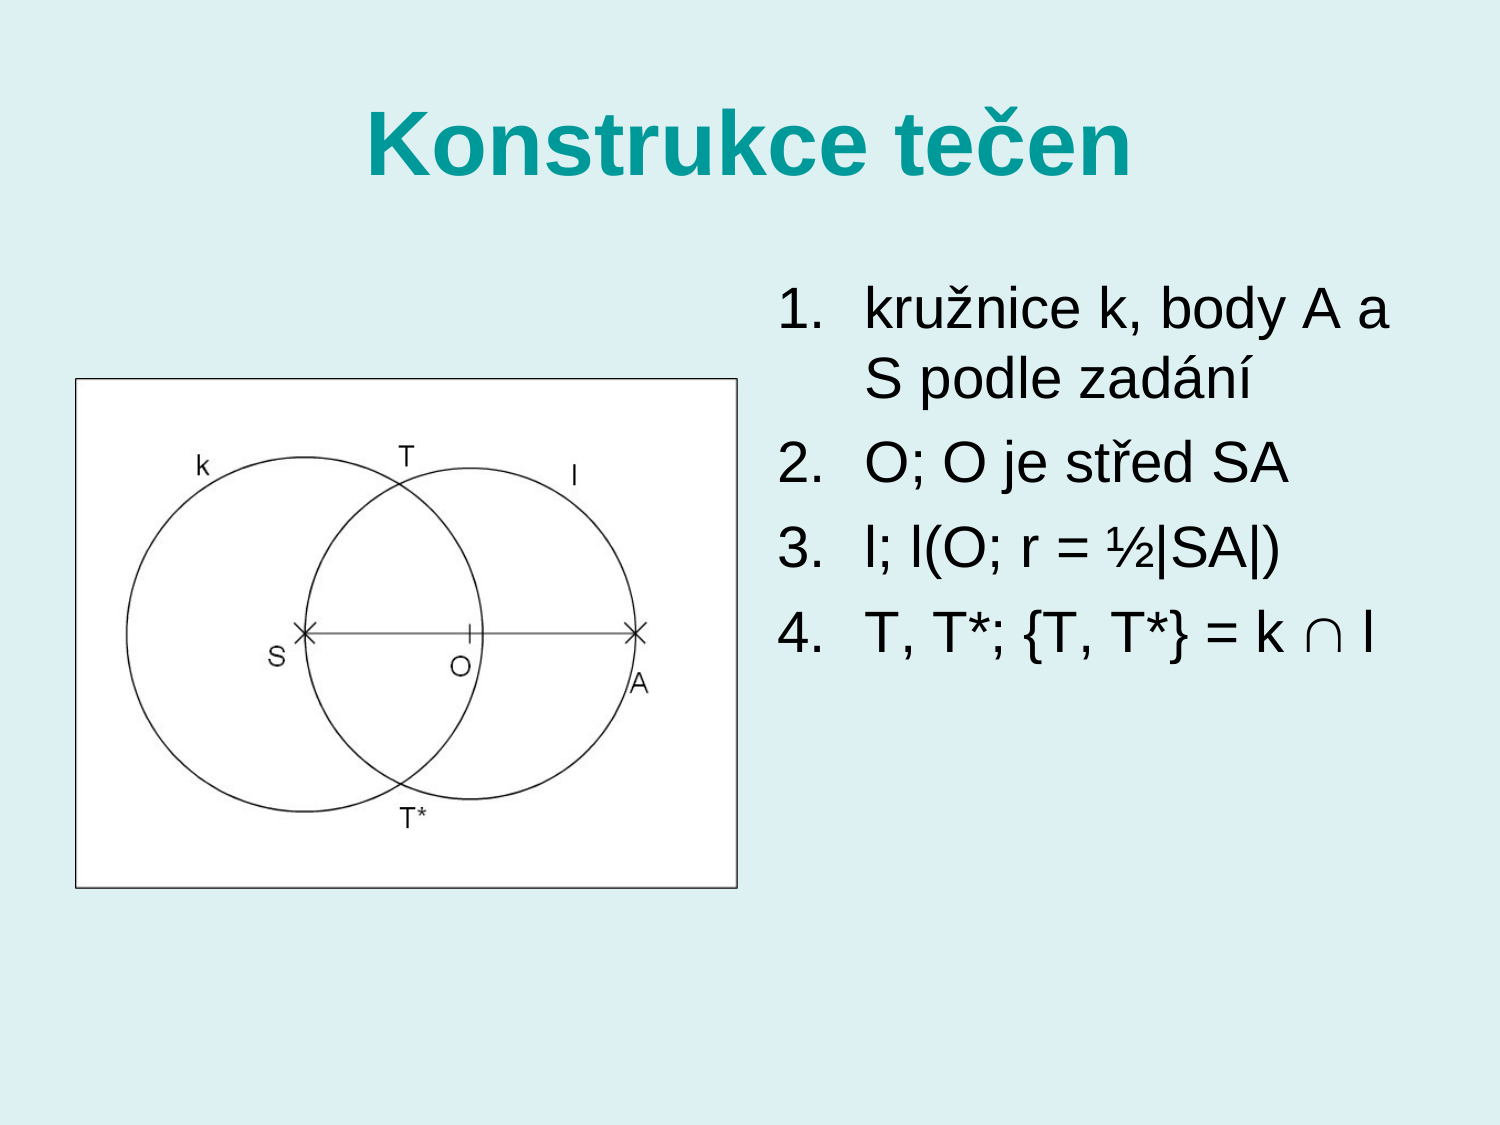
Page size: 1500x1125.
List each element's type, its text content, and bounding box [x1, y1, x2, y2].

title Konstrukce tečen [75, 45, 1426, 233]
list kružnice k, body A a S podle zadání O; O je střed SA l; l(O; r = ½|SA|) T, T*; {T, T*} = k  l [762, 262, 1426, 1006]
picture [75, 378, 738, 889]
